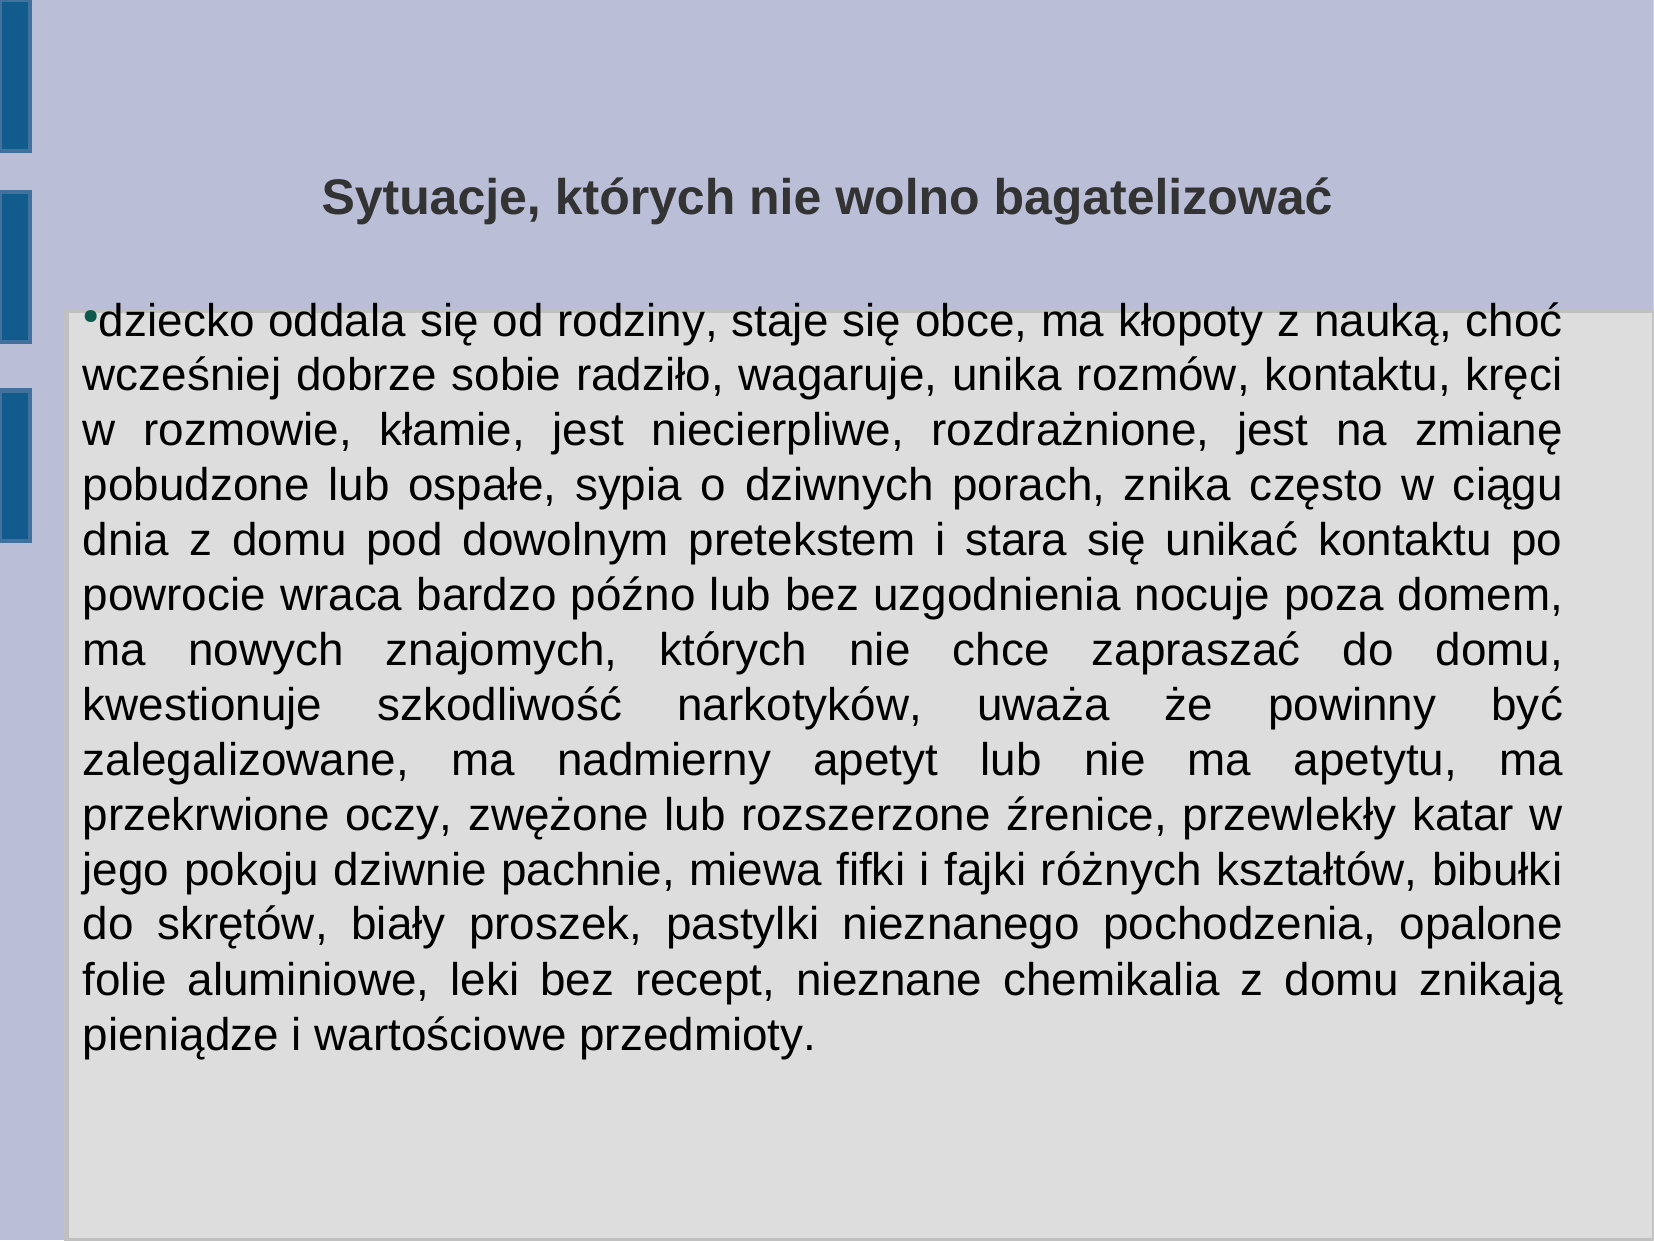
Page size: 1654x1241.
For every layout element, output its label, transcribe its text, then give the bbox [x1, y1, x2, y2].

title Sytuacje, których nie wolno bagatelizować [121, 91, 1534, 290]
list dziecko oddala się od rodziny, staje się obce, ma kłopoty z nauką, choć wcześniej dobrze sobie radziło, wagaruje, unika rozmów, kontaktu, kręci w rozmowie, kłamie, jest niecierpliwe, rozdrażnione, jest na zmianę pobudzone lub ospałe, sypia o dziwnych porach, znika często w ciągu dnia z domu pod dowolnym pretekstem i stara się unikać kontaktu po powrocie wraca bardzo późno lub bez uzgodnienia nocuje poza domem, ma nowych znajomych, których nie chce zapraszać do domu, kwestionuje szkodliwość narkotyków, uważa że powinny być zalegalizowane, ma nadmierny apetyt lub nie ma apetytu, ma przekrwione oczy, zwężone lub rozszerzone źrenice, przewlekły katar w jego pokoju dziwnie pachnie, miewa fifki i fajki różnych kształtów, bibułki do skrętów, biały proszek, pastylki nieznanego pochodzenia, opalone folie aluminiowe, leki bez recept, nieznane chemikalia z domu znikają pieniądze i wartościowe przedmioty. [82, 290, 1571, 1241]
